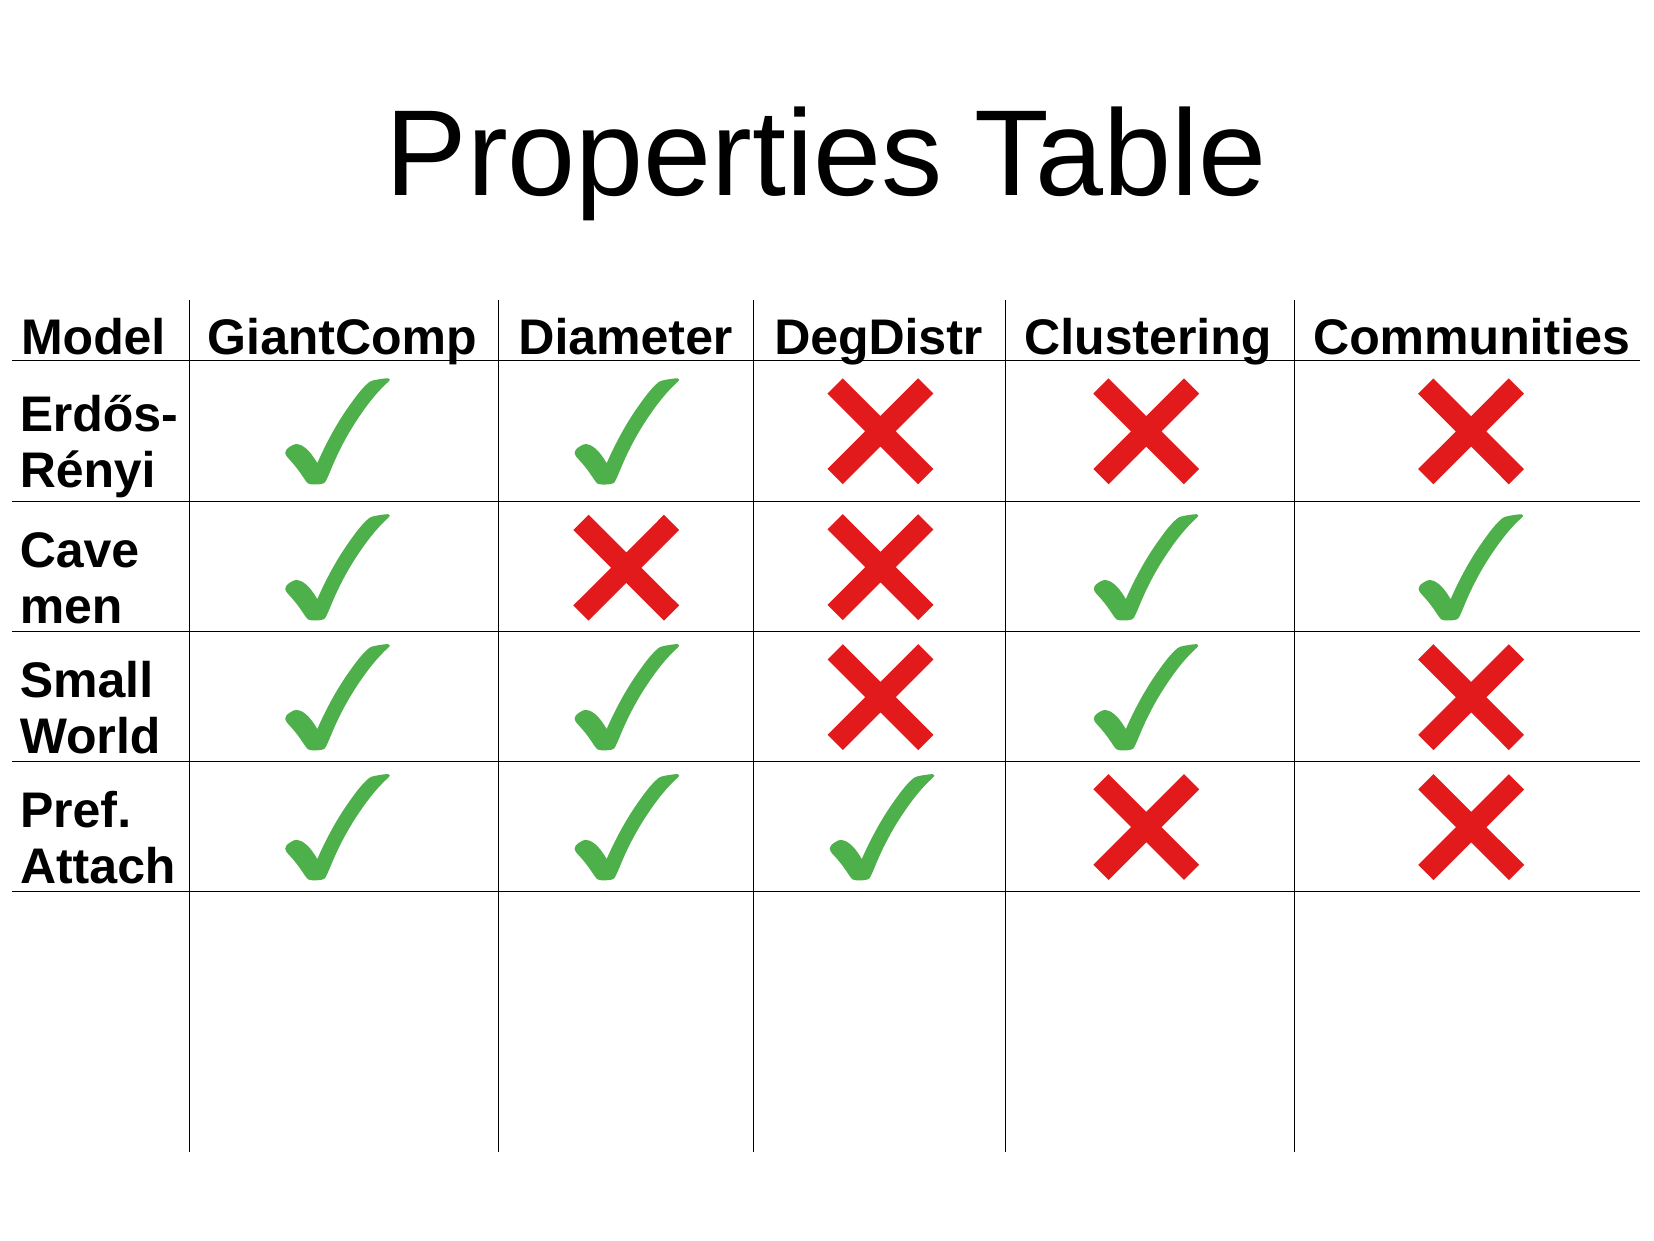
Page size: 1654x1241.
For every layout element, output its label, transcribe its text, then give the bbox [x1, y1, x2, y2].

text_box Erdős- Rényi [5, 379, 193, 489]
picture [1417, 378, 1525, 485]
picture [285, 378, 391, 485]
picture [1093, 513, 1199, 621]
text_box Model GiantComp Diameter DegDistr Clustering Communities [499, 302, 753, 360]
text_box Model GiantComp Diameter DegDistr Clustering Communities [190, 361, 498, 365]
text_box Model GiantComp Diameter DegDistr Clustering Communities [190, 302, 498, 360]
text_box Cave men [5, 515, 154, 625]
text_box Model GiantComp Diameter DegDistr Clustering Communities [754, 302, 1005, 360]
text_box Model GiantComp Diameter DegDistr Clustering Communities [6, 302, 189, 365]
text_box Model GiantComp Diameter DegDistr Clustering Communities [1006, 361, 1294, 365]
picture [827, 378, 934, 485]
picture [285, 773, 391, 881]
text_box Small World [5, 645, 176, 755]
picture [827, 643, 934, 751]
picture [1093, 643, 1199, 751]
text_box Model GiantComp Diameter DegDistr Clustering Communities [1006, 302, 1294, 360]
text_box Pref. Attach [5, 775, 191, 884]
title Properties Table [82, 49, 1571, 257]
picture [574, 773, 680, 881]
picture [827, 513, 934, 621]
picture [574, 378, 680, 485]
picture [1417, 773, 1525, 881]
picture [573, 514, 680, 621]
picture [829, 773, 935, 881]
picture [285, 643, 391, 751]
picture [1418, 514, 1524, 621]
picture [1417, 643, 1525, 751]
text_box Model GiantComp Diameter DegDistr Clustering Communities [1295, 302, 1647, 365]
picture [285, 513, 391, 621]
picture [574, 643, 680, 751]
picture [1093, 773, 1200, 881]
picture [1092, 378, 1200, 485]
